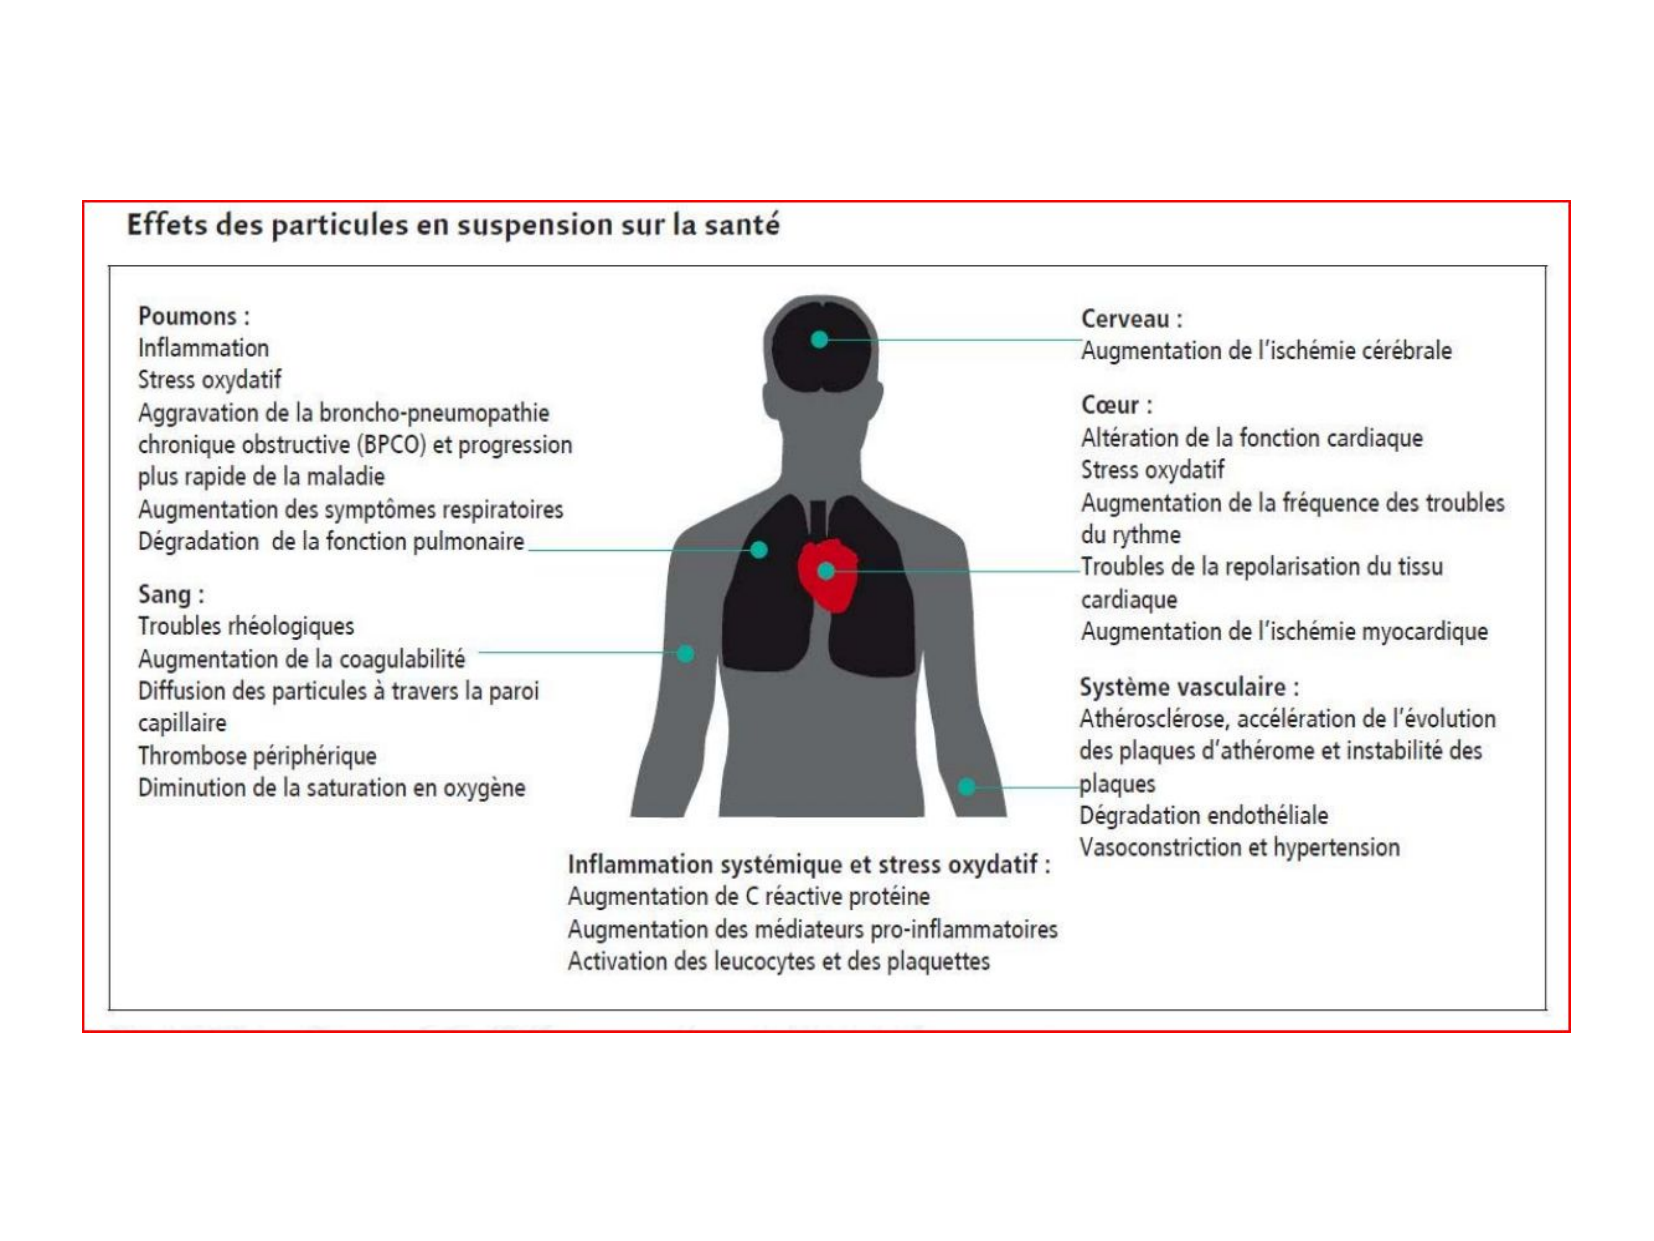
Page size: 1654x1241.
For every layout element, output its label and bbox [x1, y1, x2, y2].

picture [82, 200, 1571, 1033]
